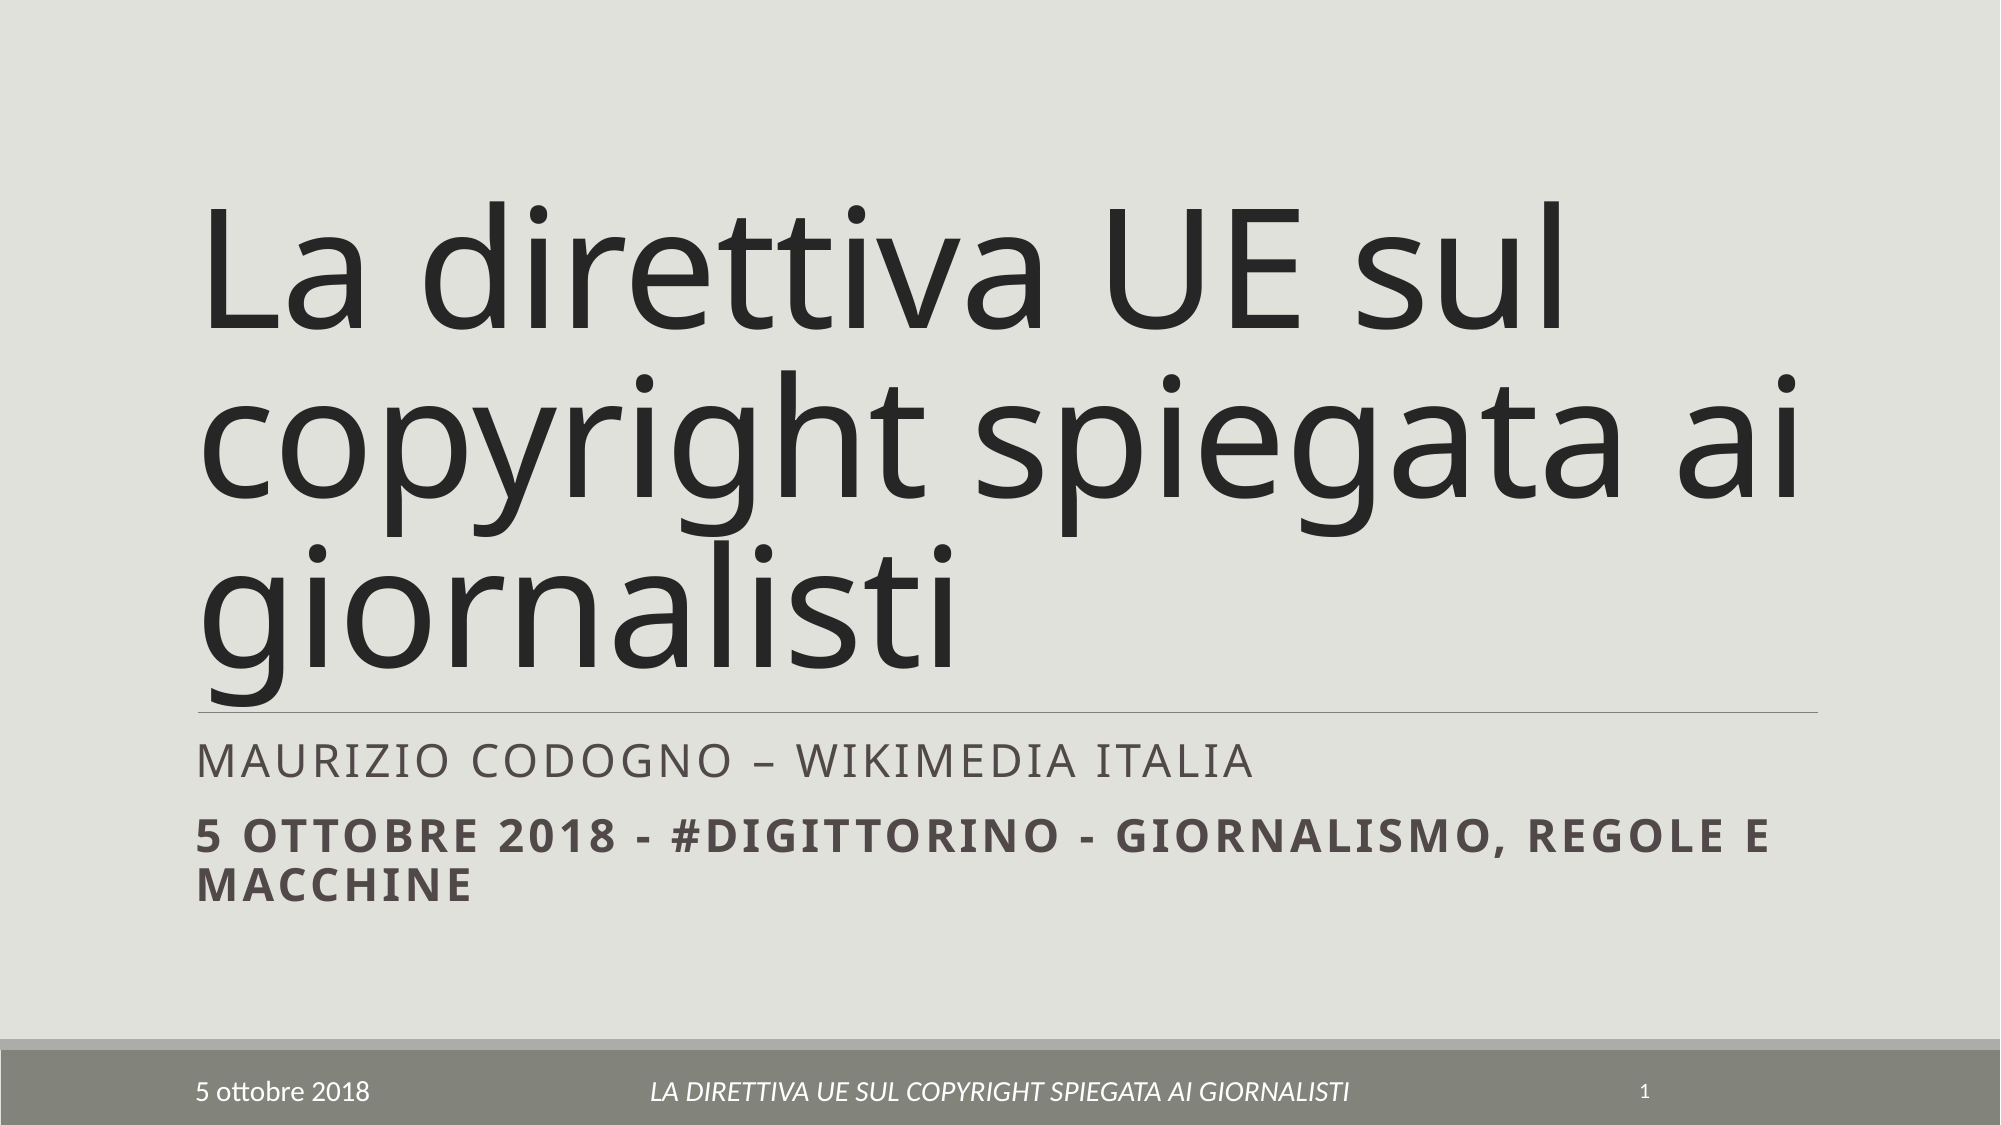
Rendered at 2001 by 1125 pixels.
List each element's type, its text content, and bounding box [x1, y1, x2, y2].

text_box La direttiva Ue sul copyright spiegata ai giornalisti [604, 1059, 1396, 1120]
subtitle Maurizio codogno – Wikimedia Italia 5 ottobre 2018 - #digitTorino - Giornalismo, regole e macchine [180, 730, 1831, 919]
title La direttiva UE sul copyright spiegata ai giornalisti [180, 124, 1831, 710]
text_box 5 ottobre 2018 [180, 1059, 586, 1120]
text_box 1 [1624, 1059, 1840, 1120]
